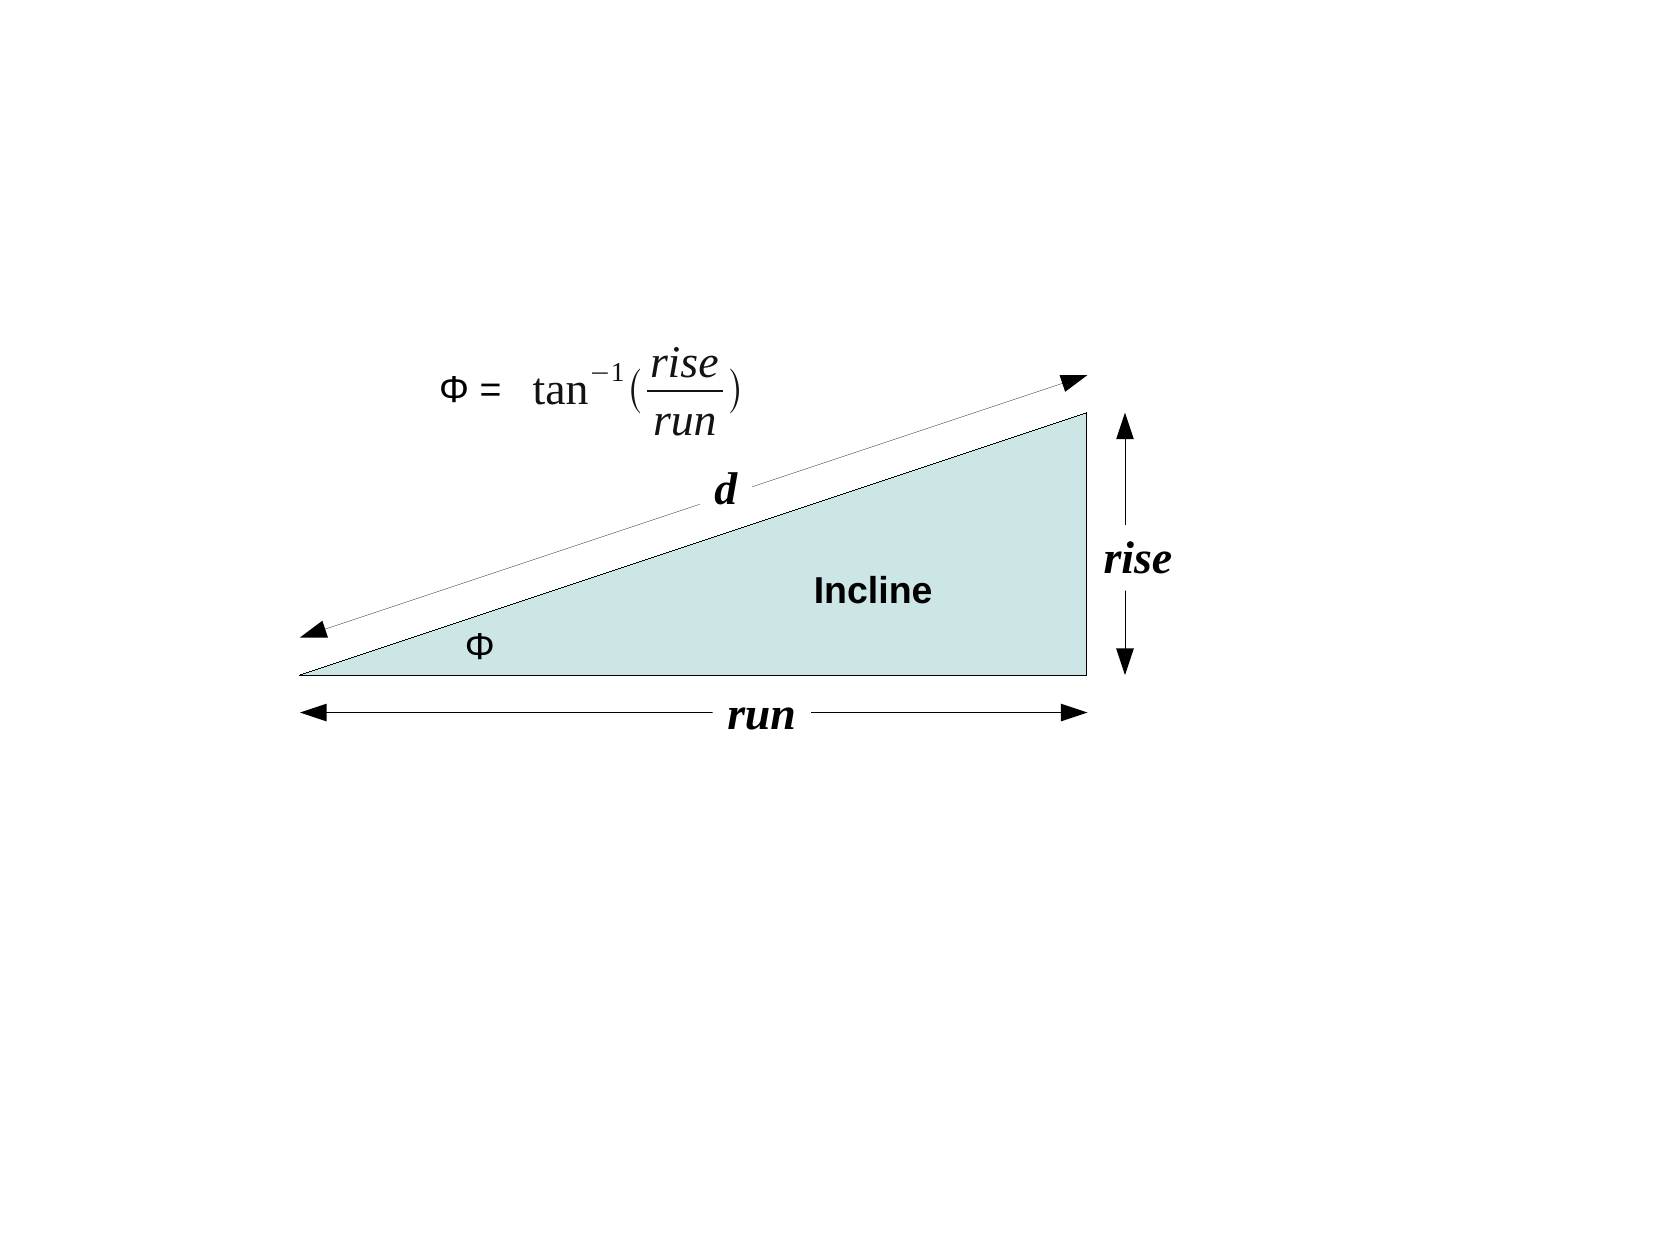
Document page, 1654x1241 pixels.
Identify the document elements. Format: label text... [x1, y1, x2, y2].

text_box [299, 624, 450, 676]
text_box d [699, 456, 753, 522]
text_box rise [1088, 525, 1188, 591]
text_box Φ = [424, 361, 516, 419]
text_box run [712, 681, 811, 747]
text_box Φ [450, 618, 510, 676]
chart [525, 337, 748, 445]
text_box [470, 412, 1087, 676]
text_box Incline [799, 562, 948, 620]
